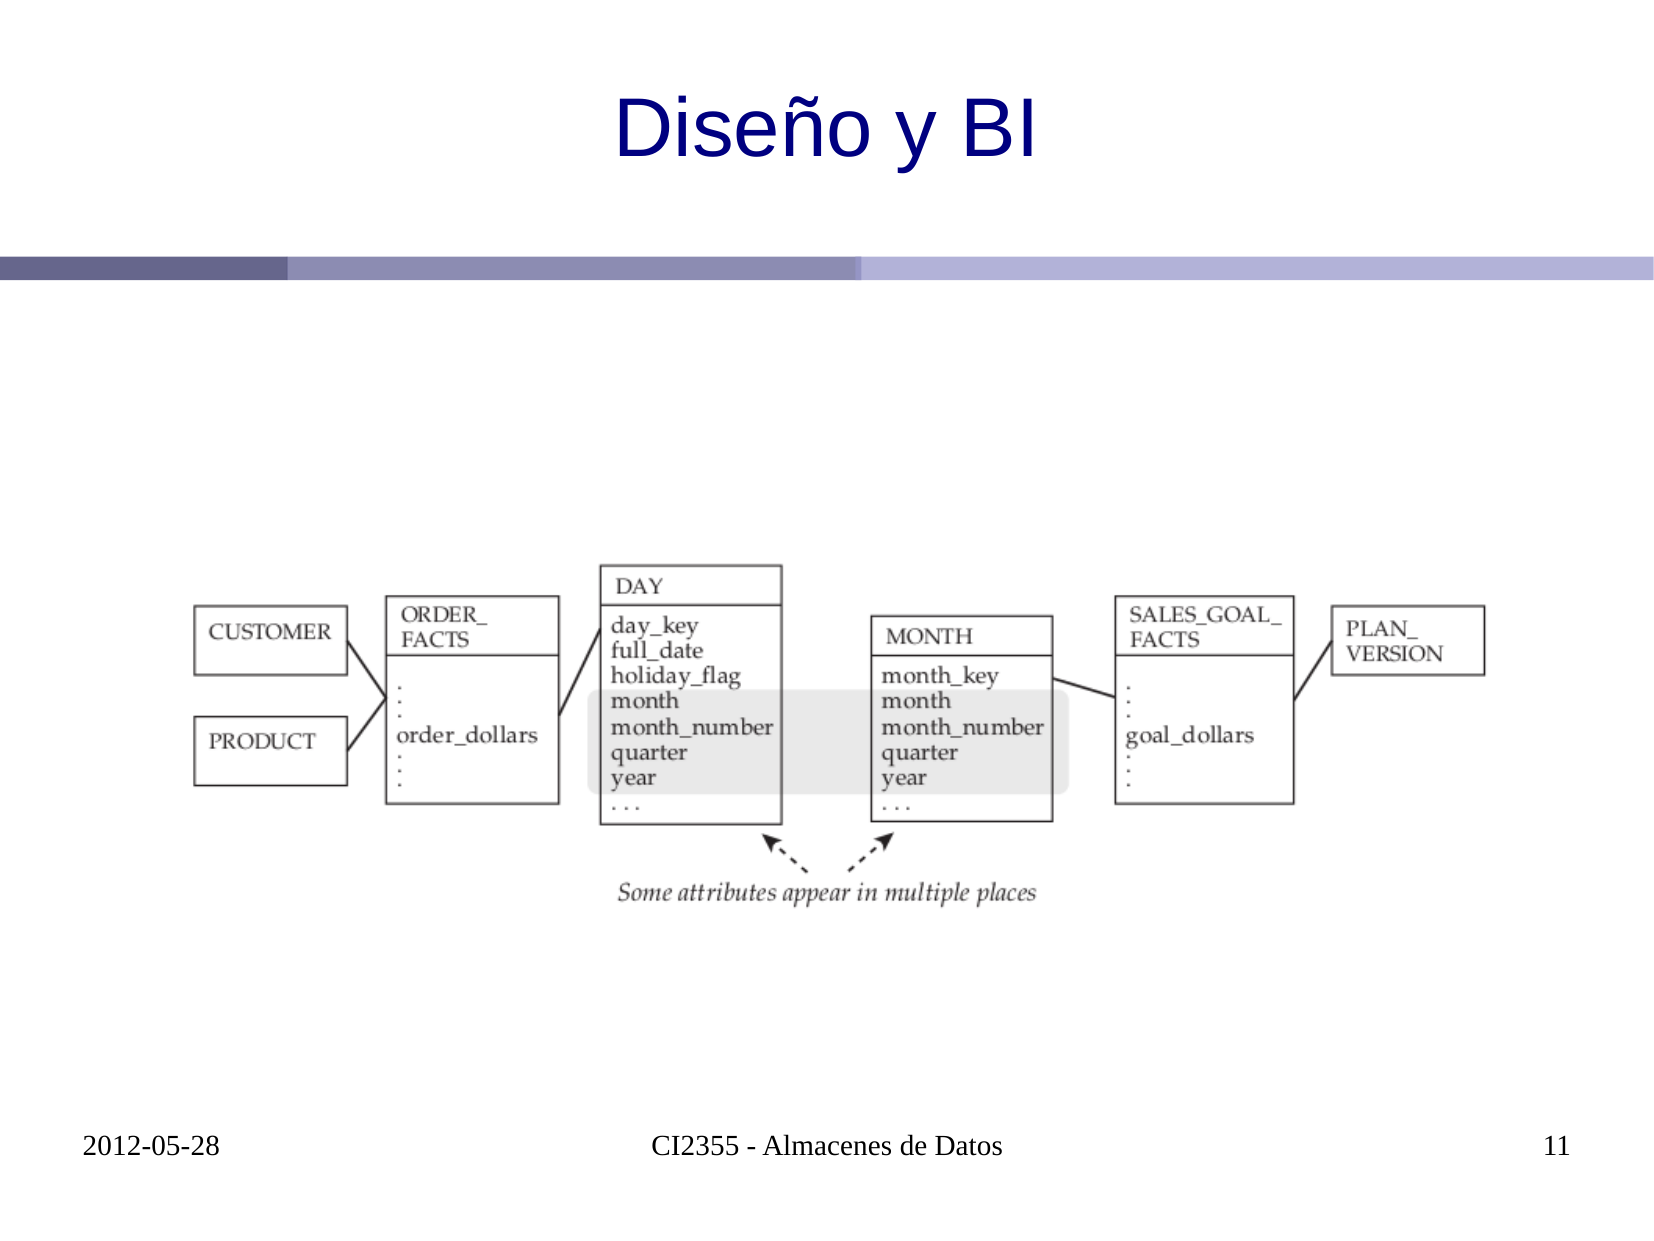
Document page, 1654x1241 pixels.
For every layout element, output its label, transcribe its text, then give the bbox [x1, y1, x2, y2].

picture [156, 536, 1509, 915]
title Diseño y BI [0, 0, 1654, 257]
